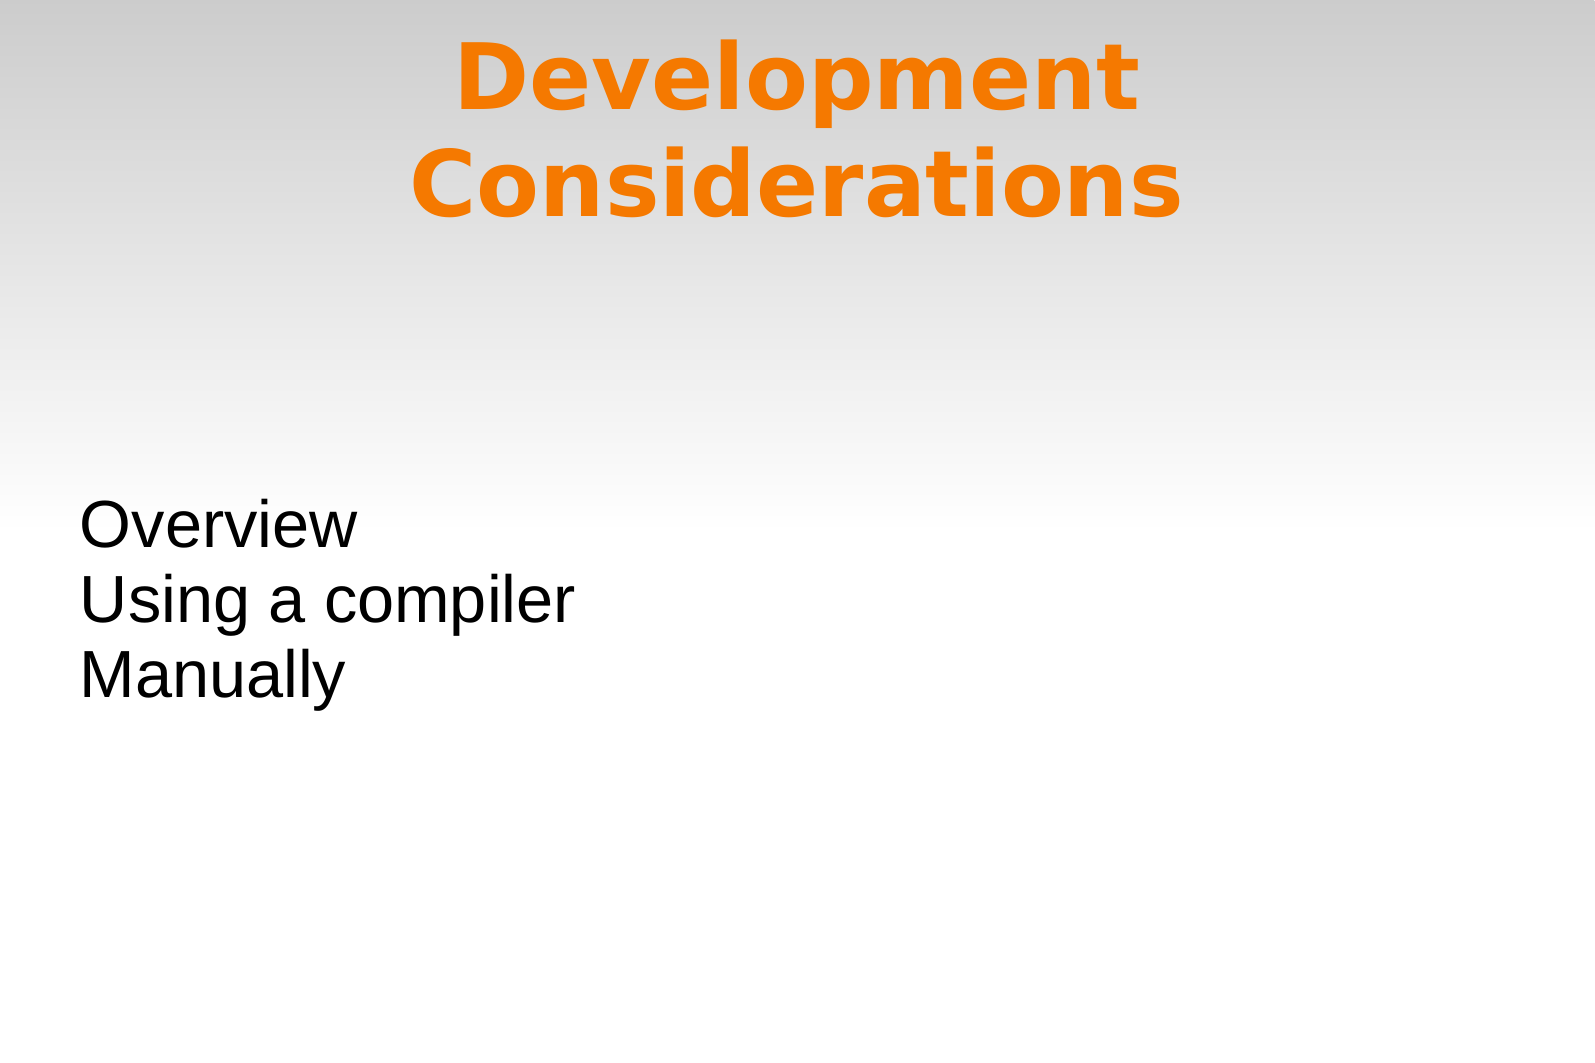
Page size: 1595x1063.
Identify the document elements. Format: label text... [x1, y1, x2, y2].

title Development Considerations [79, 24, 1515, 239]
subtitle Overview Using a compiler Manually [79, 256, 1515, 943]
